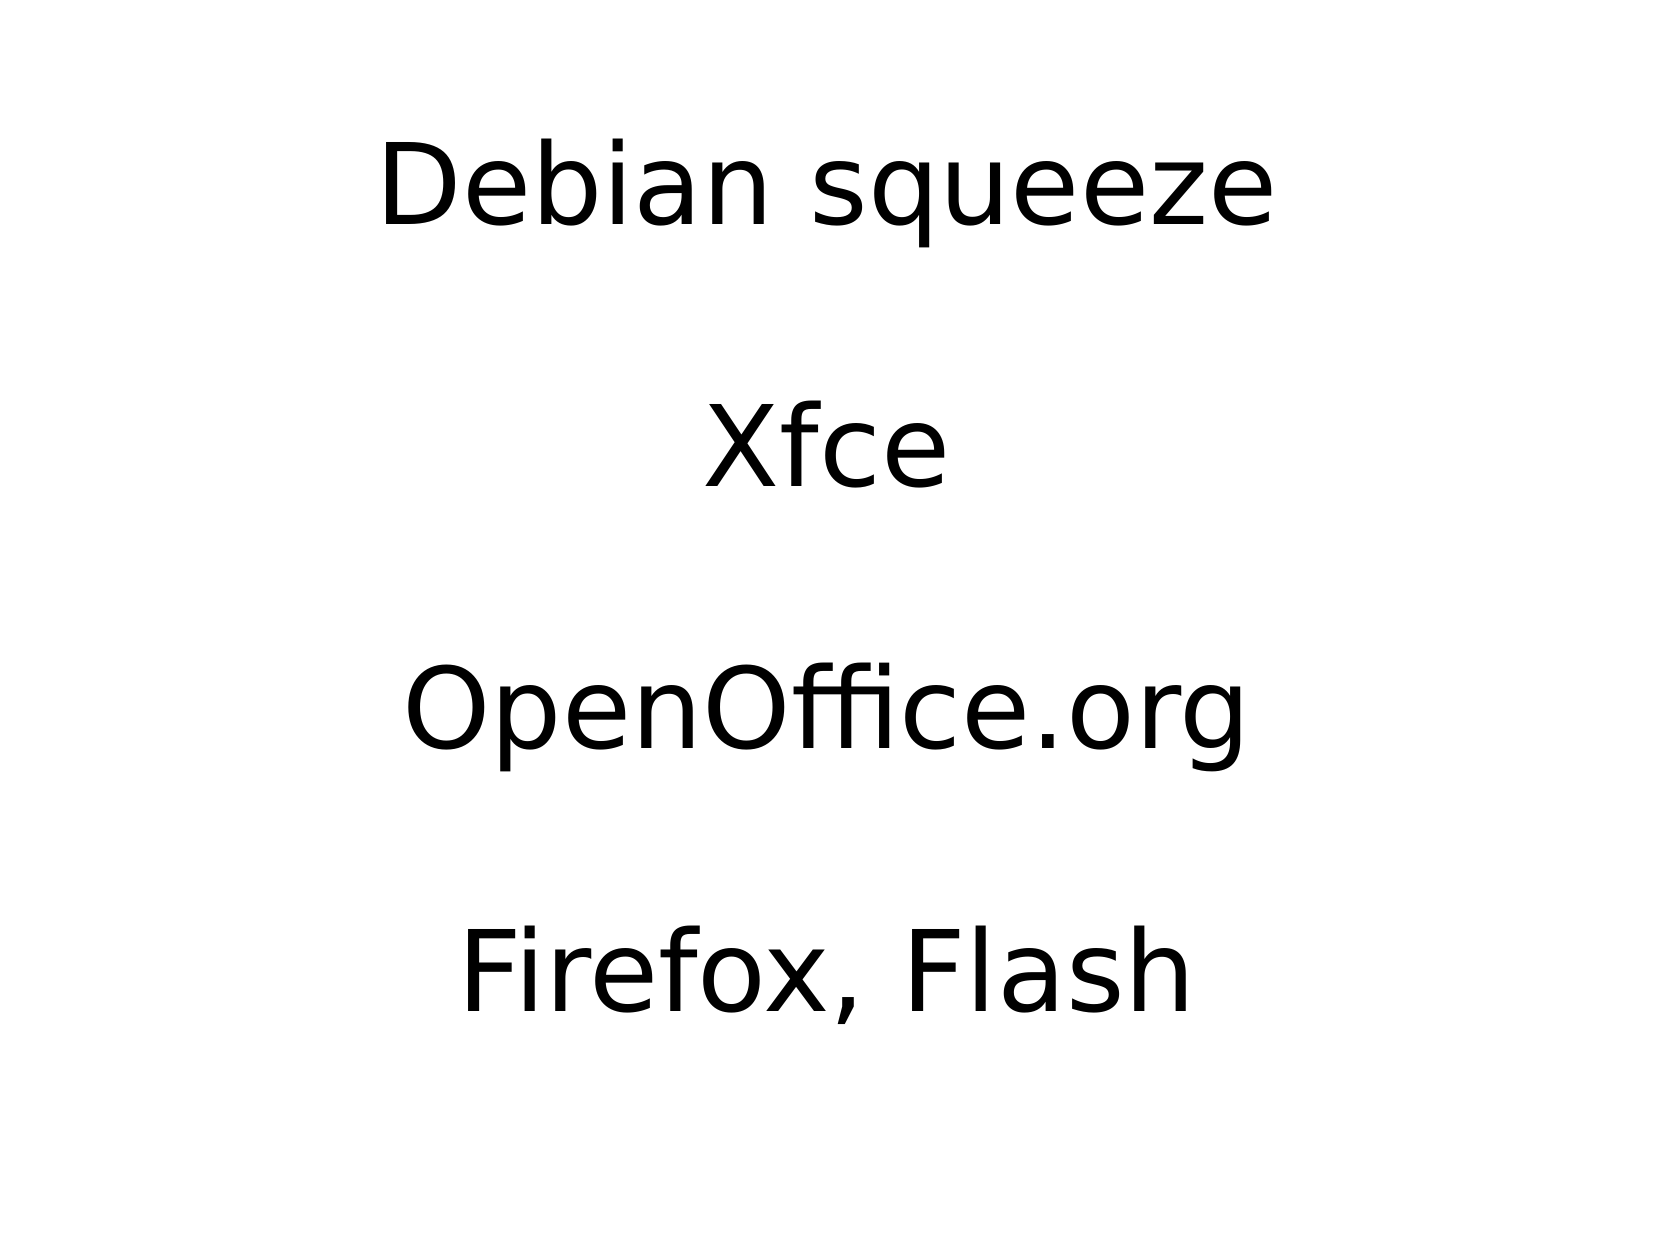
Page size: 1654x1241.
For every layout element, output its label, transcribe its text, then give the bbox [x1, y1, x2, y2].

subtitle Debian squeeze Xfce OpenOffice.org Firefox, Flash [82, 49, 1571, 1109]
